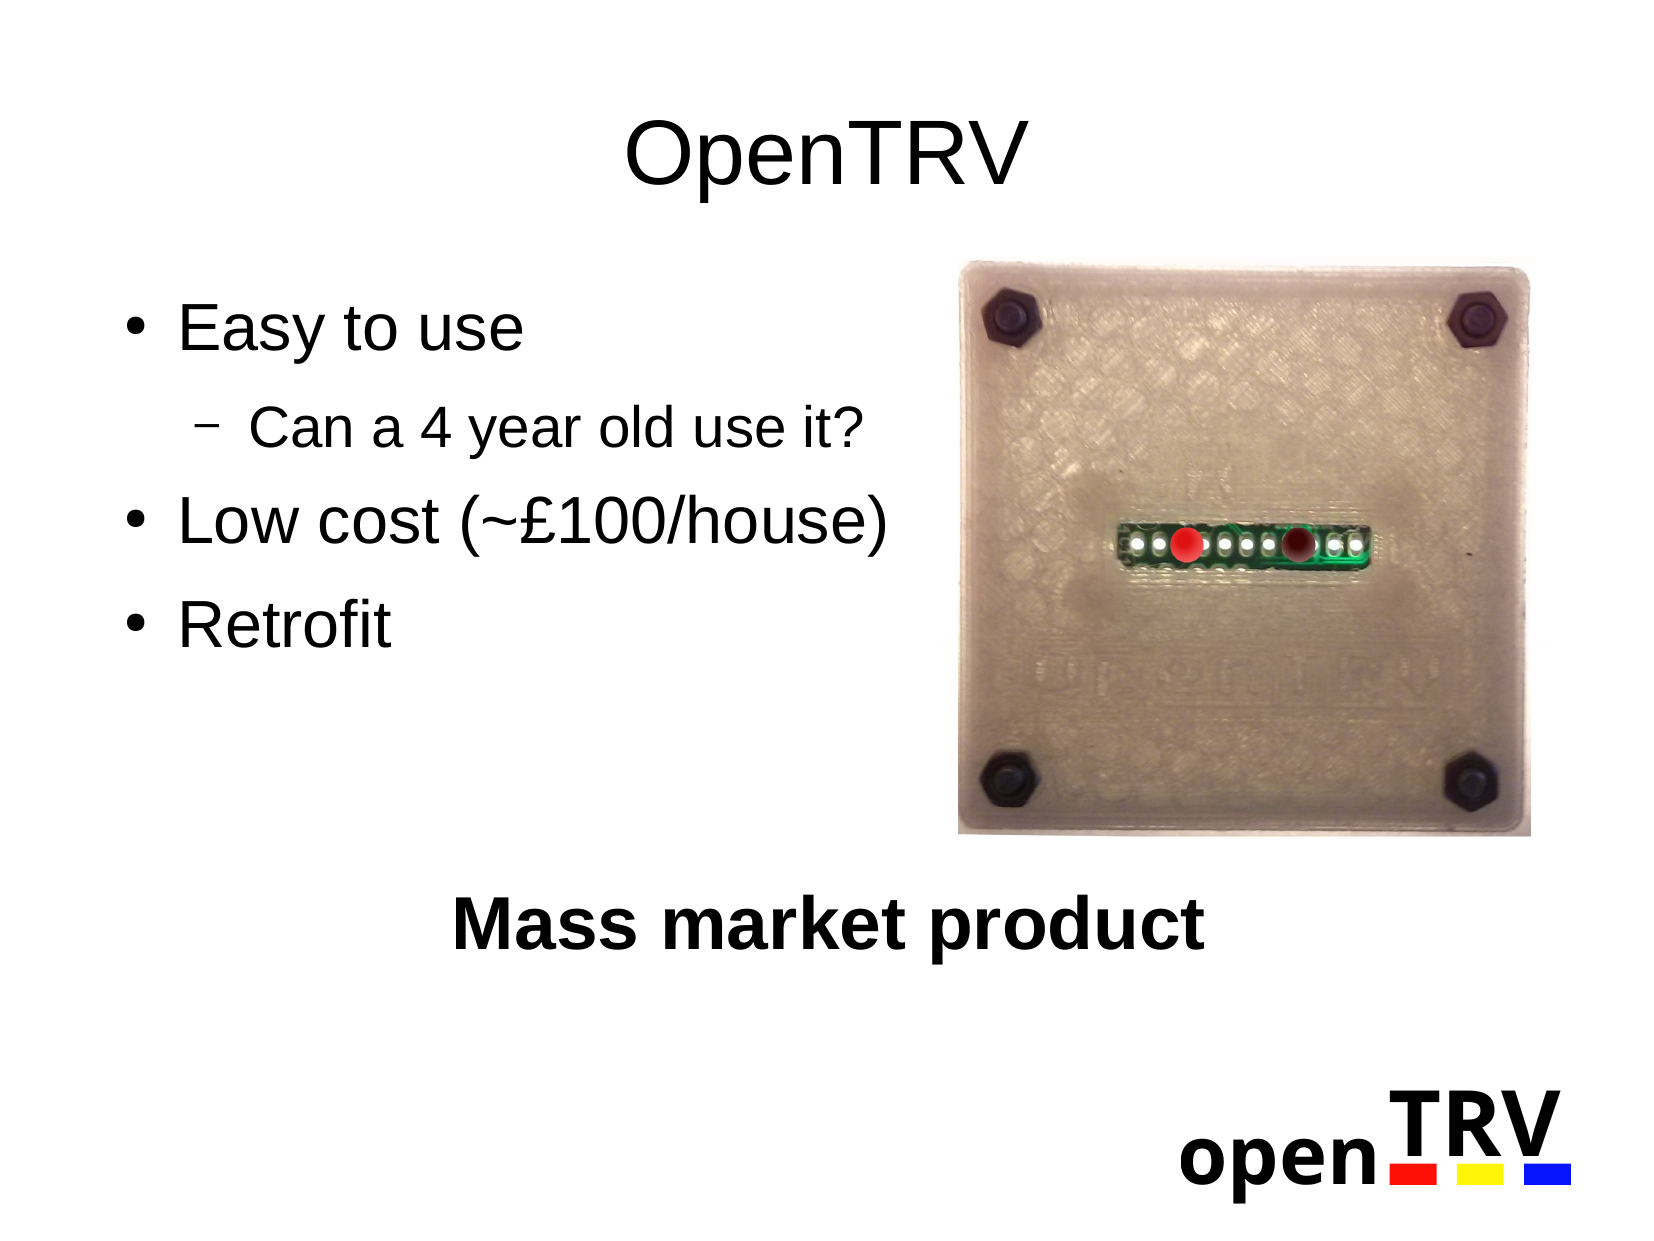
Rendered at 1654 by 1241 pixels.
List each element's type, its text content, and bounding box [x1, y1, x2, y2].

text_box Mass market product [437, 874, 1229, 973]
picture [933, 254, 1555, 839]
title OpenTRV [82, 49, 1571, 257]
list Easy to use Can a 4 year old use it? Low cost (~£100/house) Retrofit [106, 290, 1571, 1010]
